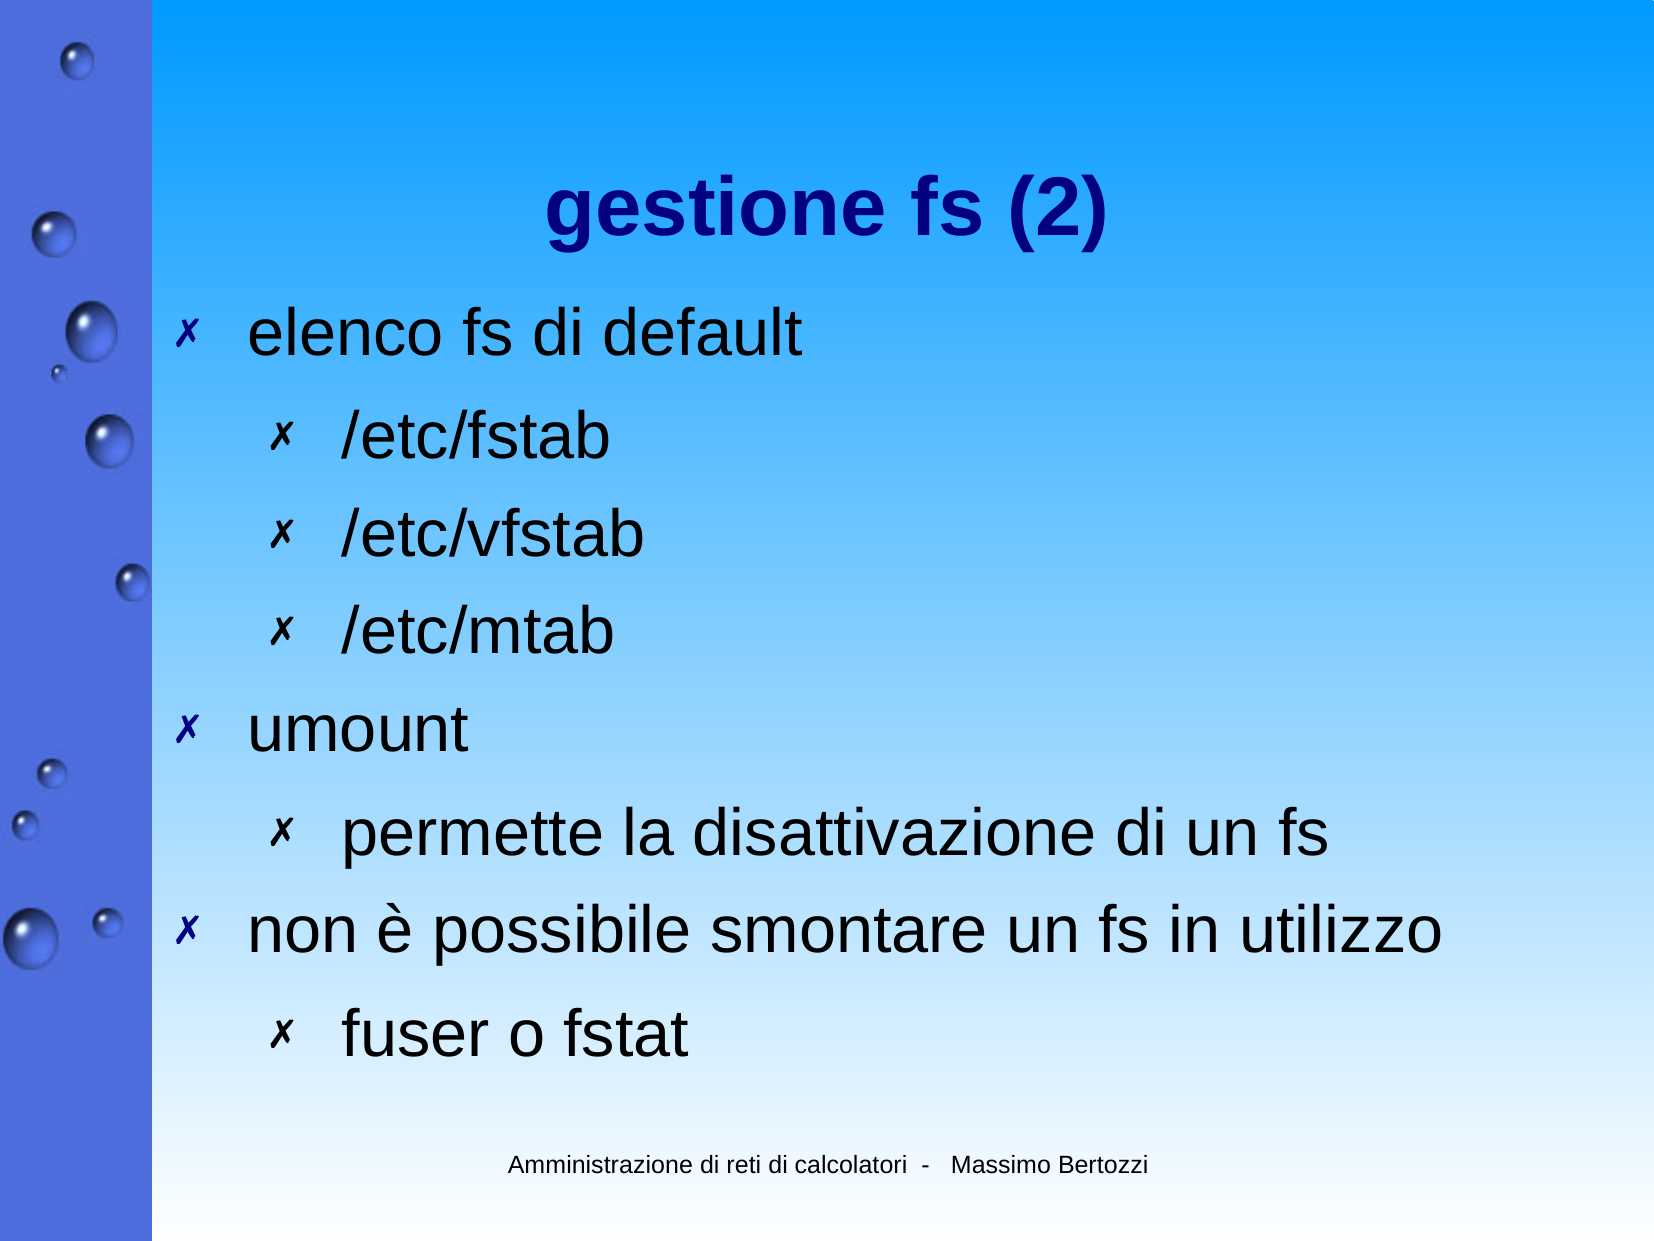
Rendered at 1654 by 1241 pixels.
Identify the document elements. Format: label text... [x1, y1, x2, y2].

picture [0, 0, 152, 1241]
list elenco fs di default /etc/fstab /etc/vfstab /etc/mtab umount permette la disattivazione di un fs non è possibile smontare un fs in utilizzo fuser o fstat [152, 295, 1565, 1095]
title gestione fs (2) [121, 102, 1534, 311]
